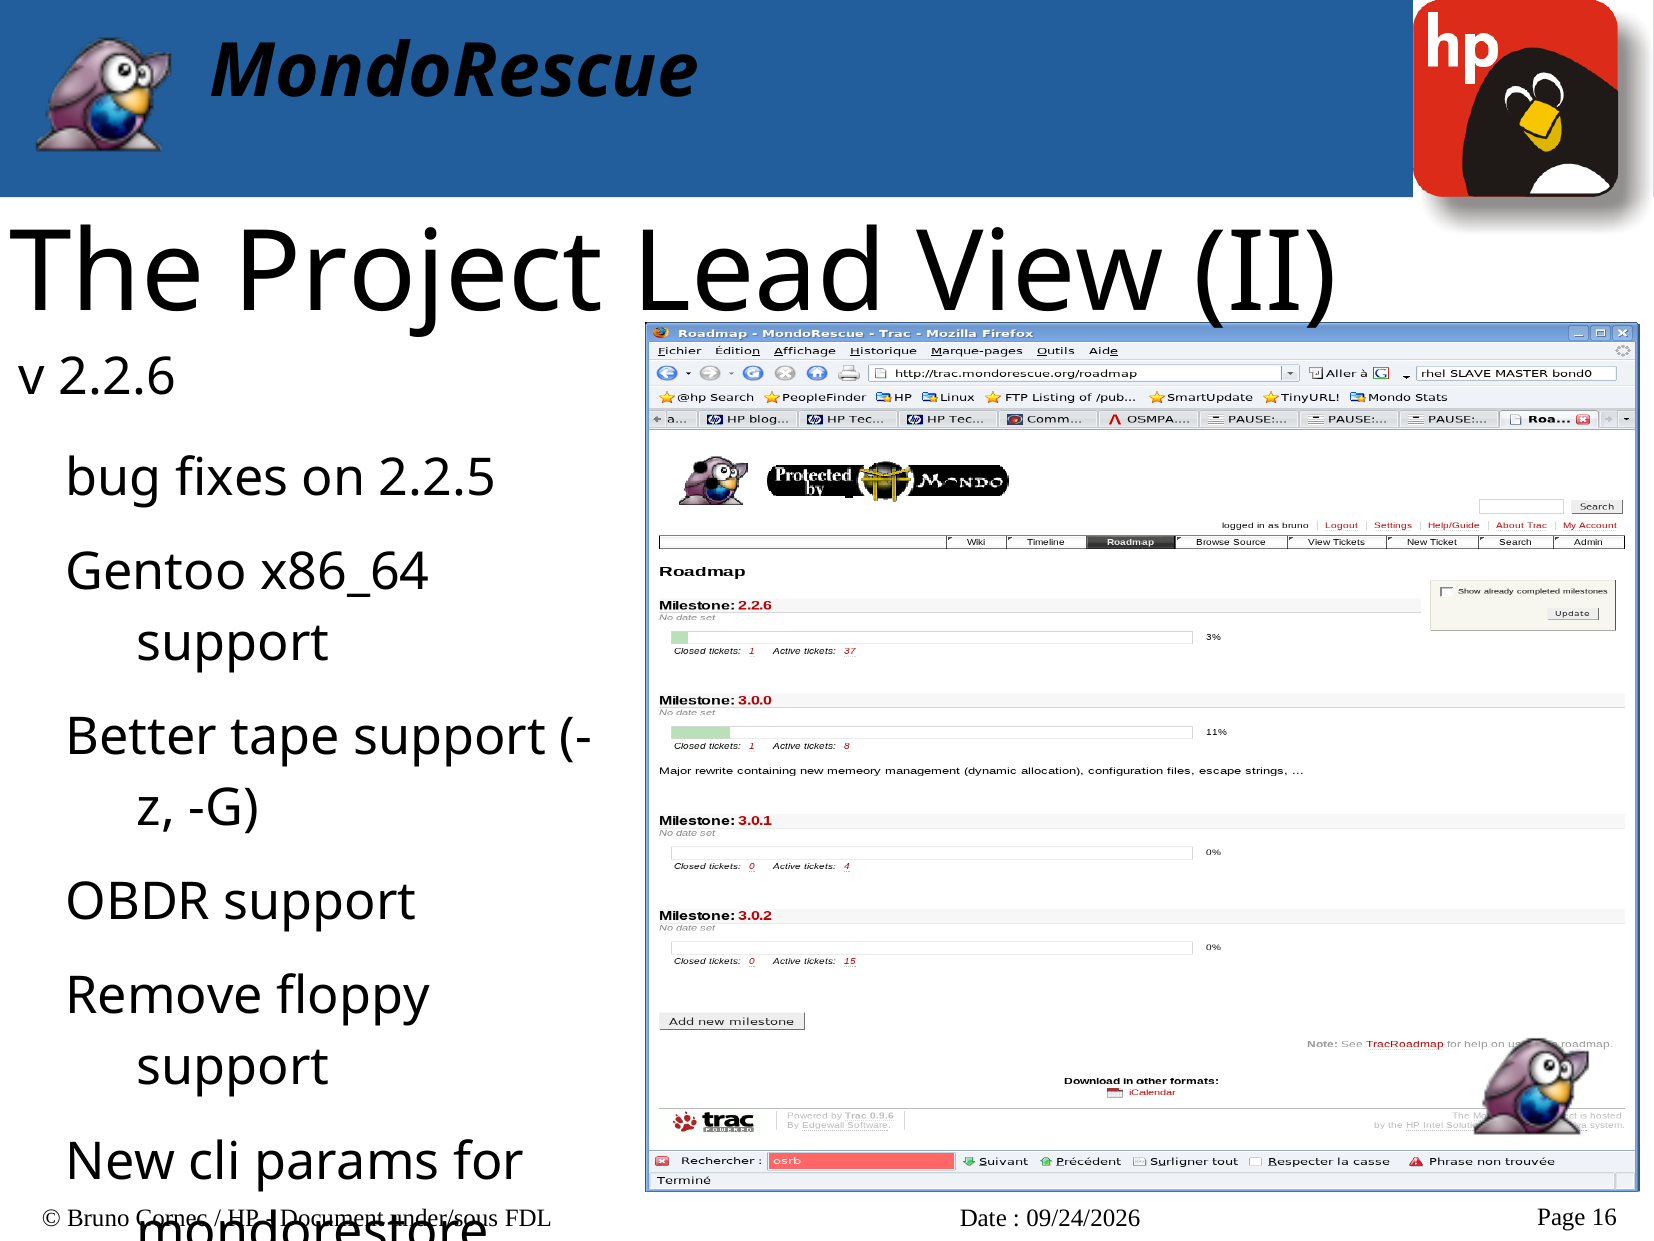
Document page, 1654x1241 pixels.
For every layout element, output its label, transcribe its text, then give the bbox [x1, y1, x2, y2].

text_box The Project Lead View (II) [9, 189, 1379, 330]
picture [0, 0, 211, 199]
picture [1413, 0, 1654, 235]
list v 2.2.6 bug fixes on 2.2.5 Gentoo x86_64 support Better tape support (-z, -G) OBDR support Remove floppy support New cli params for mondorestore [6, 339, 623, 1241]
picture [645, 322, 1640, 1192]
